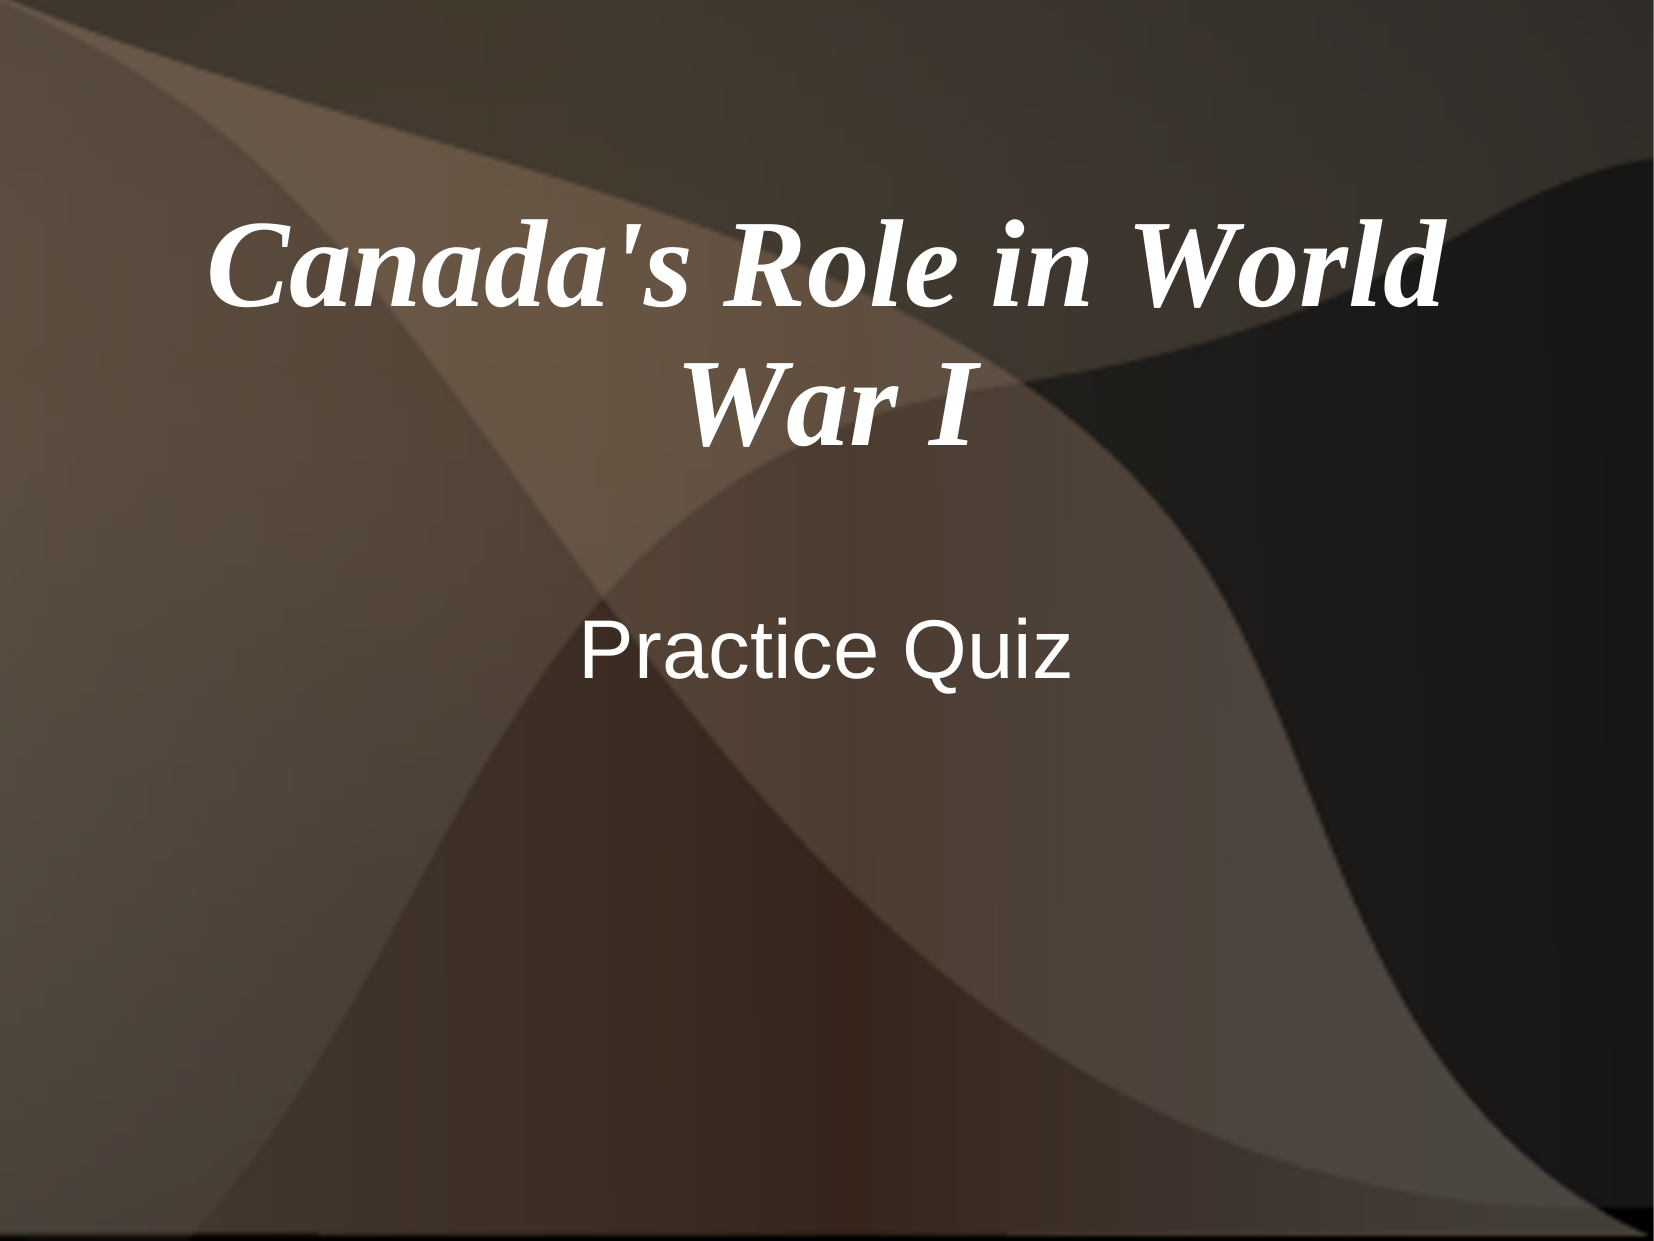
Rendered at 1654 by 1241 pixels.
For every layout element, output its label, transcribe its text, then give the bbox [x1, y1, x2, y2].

picture [0, 0, 1654, 1241]
title Canada's Role in World War I [82, 195, 1571, 290]
subtitle Practice Quiz [82, 290, 1571, 1010]
